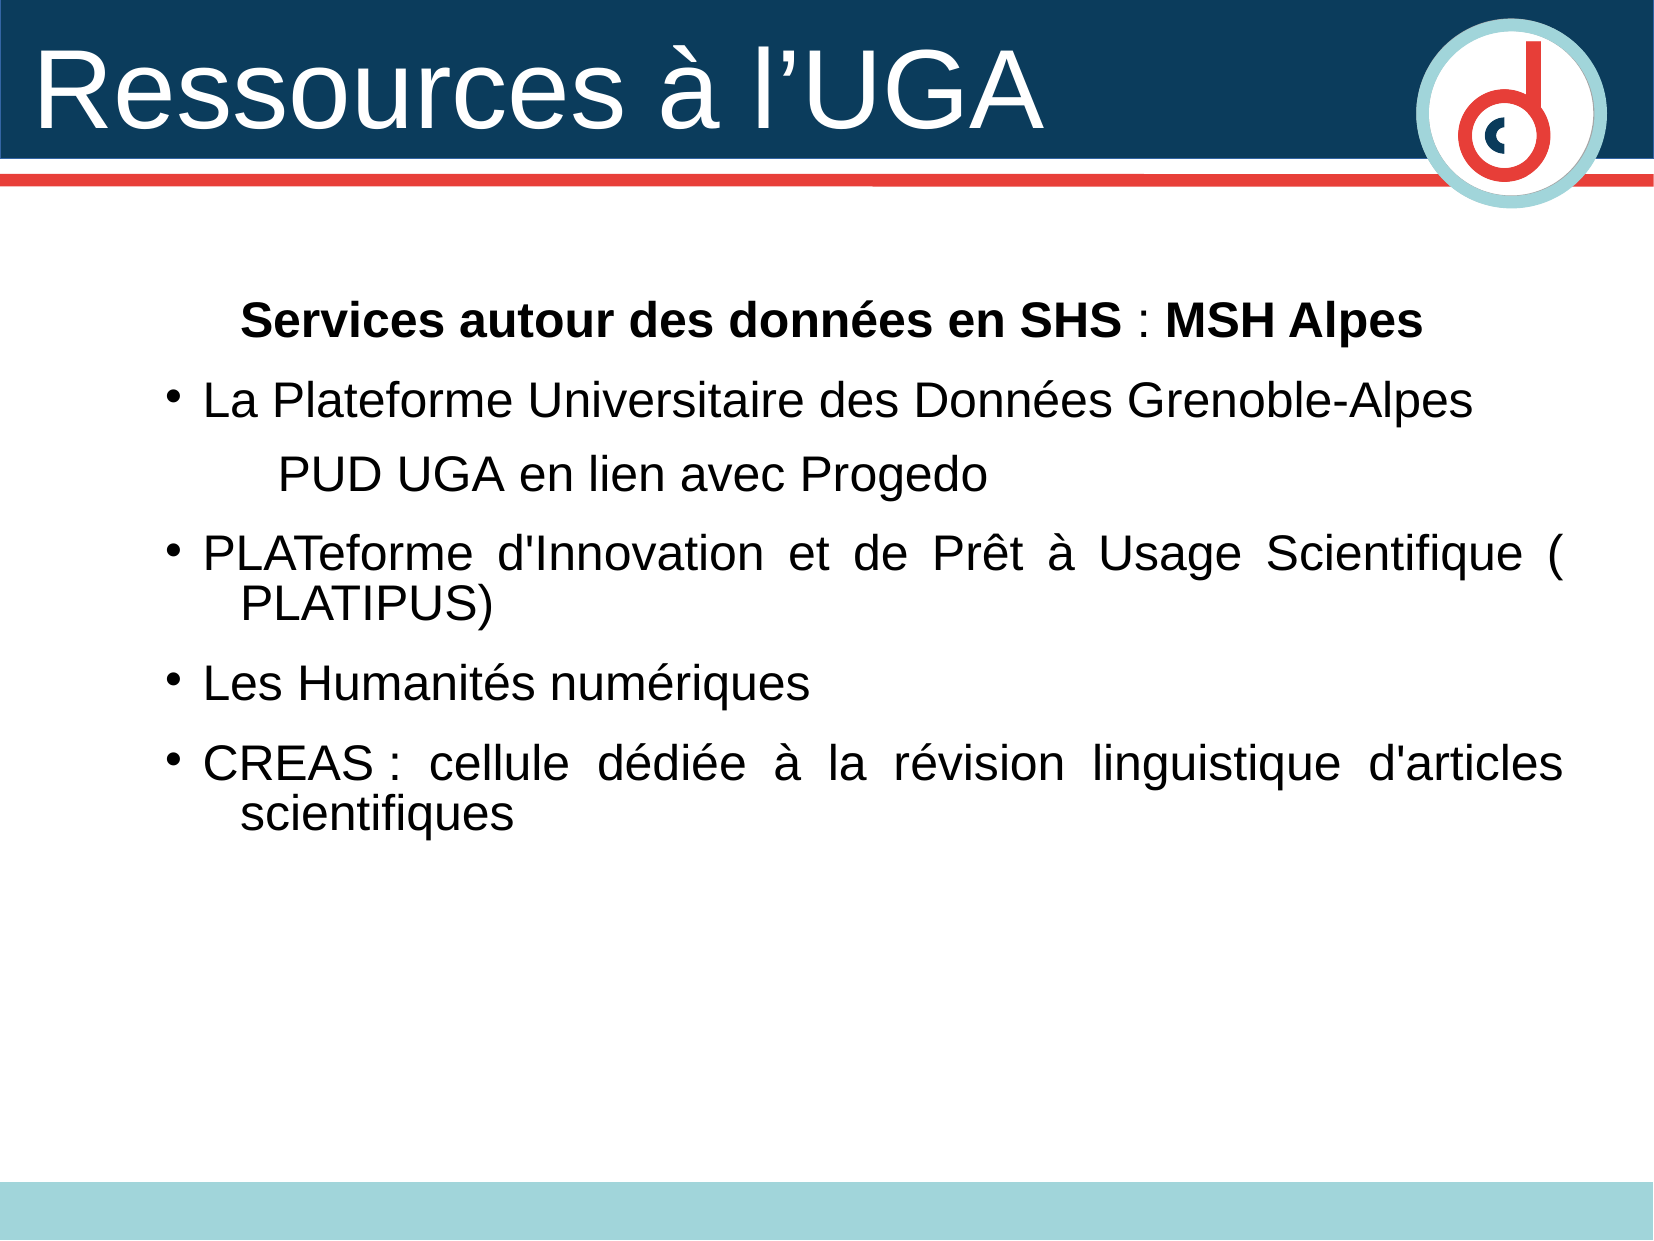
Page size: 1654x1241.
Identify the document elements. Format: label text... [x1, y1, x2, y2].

list Services autour des données en SHS : MSH Alpes La Plateforme Universitaire des Données Grenoble-Alpes PUD UGA en lien avec Progedo PLATeforme d'Innovation et de Prêt à Usage Scientifique (PLATIPUS) Les Humanités numériques CREAS : cellule dédiée à la révision linguistique d'articles scientifiques [0, 290, 1625, 1010]
title Ressources à l’UGA [17, 11, 1412, 159]
